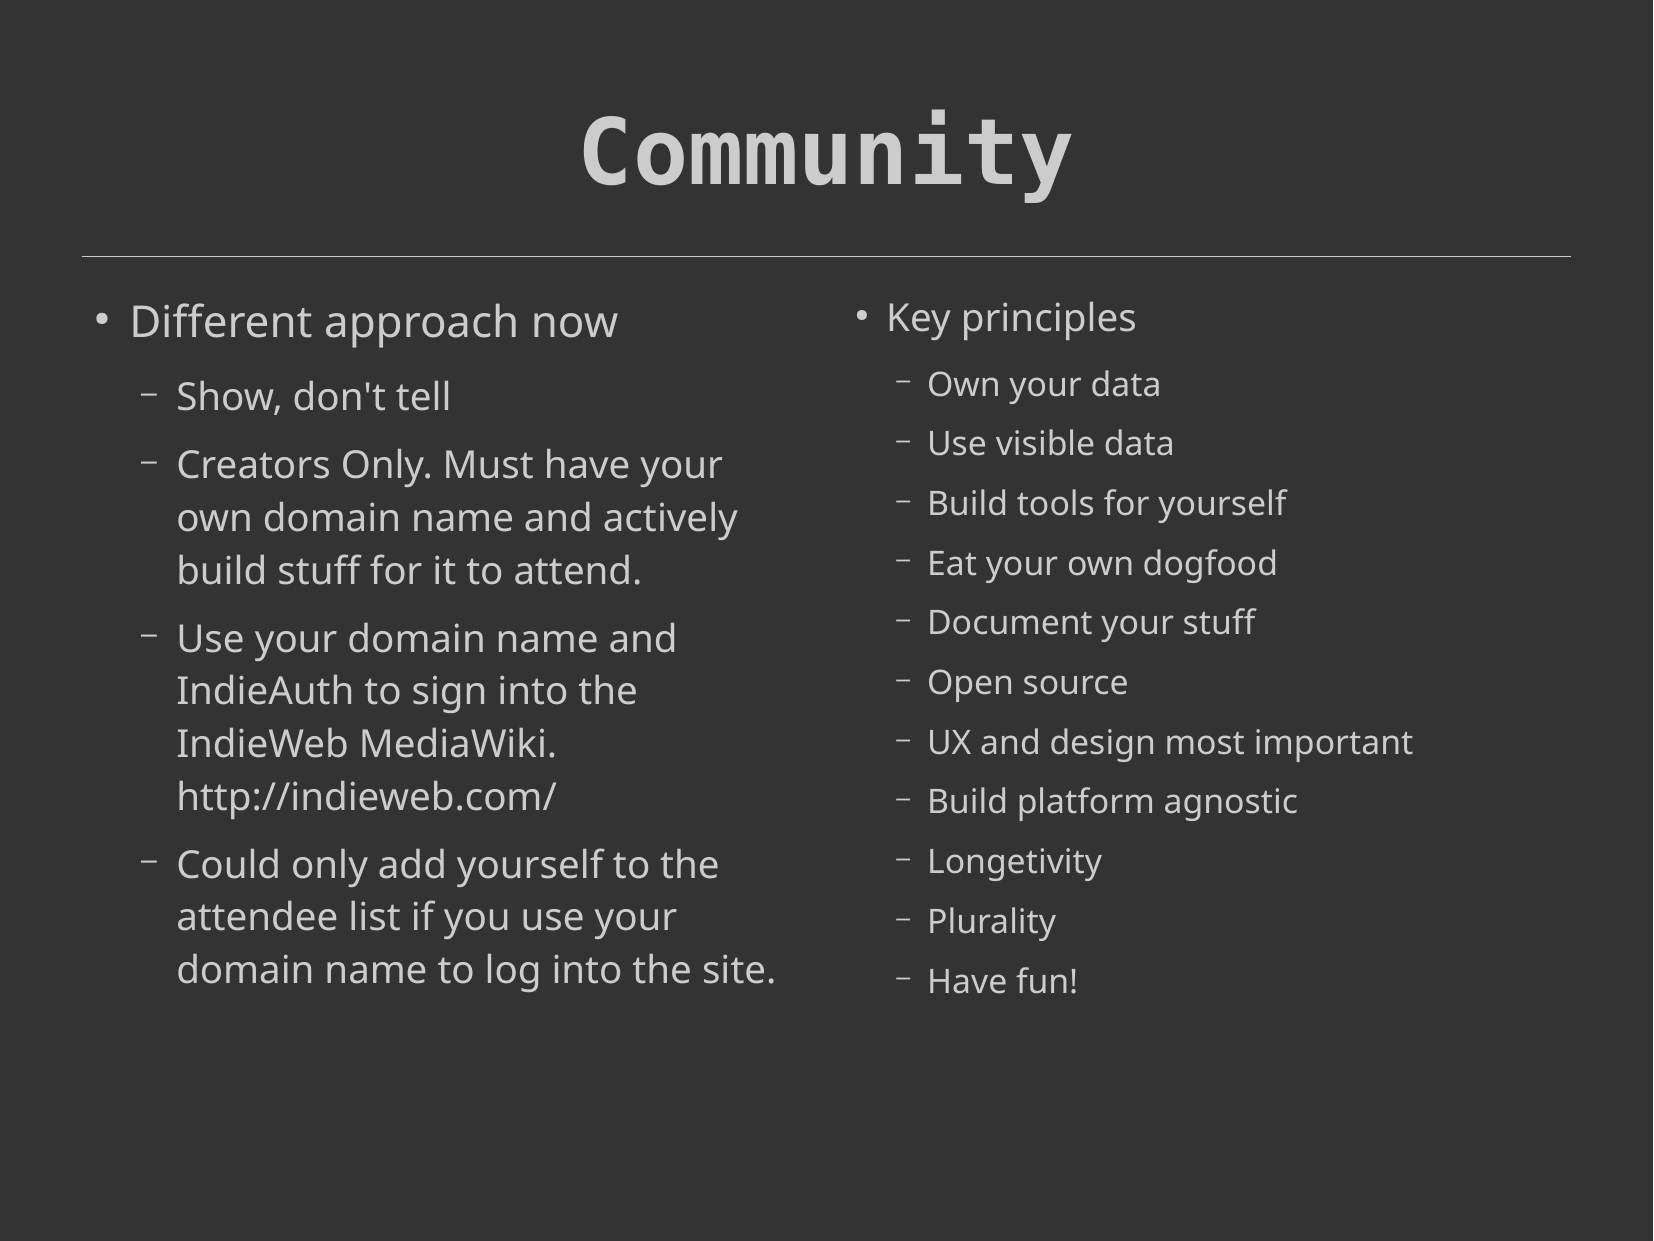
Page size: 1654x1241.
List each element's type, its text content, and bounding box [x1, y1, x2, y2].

title Community [82, 49, 1571, 257]
list Key principles Own your data Use visible data Build tools for yourself Eat your own dogfood Document your stuff Open source UX and design most important Build platform agnostic Longetivity Plurality Have fun! [844, 290, 1571, 1010]
list Different approach now Show, don't tell Creators Only. Must have your own domain name and actively build stuff for it to attend. Use your domain name and IndieAuth to sign into the IndieWeb MediaWiki. http://indieweb.com/ Could only add yourself to the attendee list if you use your domain name to log into the site. [82, 290, 809, 1010]
